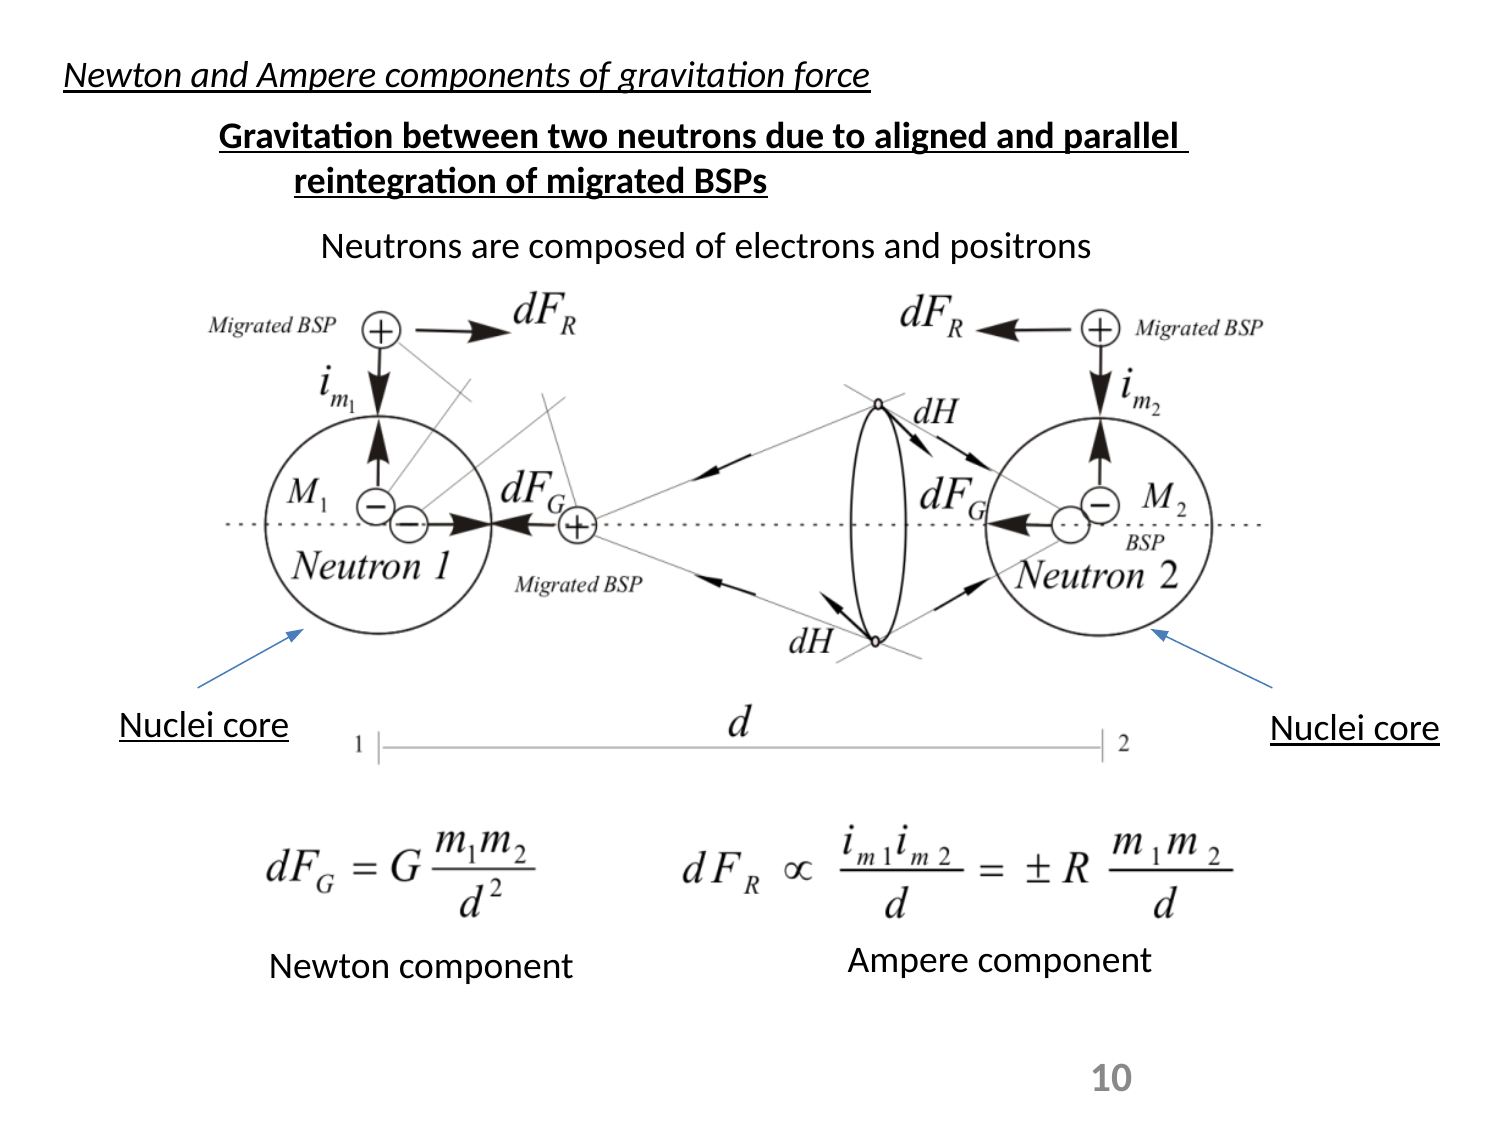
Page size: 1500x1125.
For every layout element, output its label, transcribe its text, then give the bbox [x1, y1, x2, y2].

text_box Nuclei core [103, 692, 205, 754]
text_box Newton component [253, 933, 593, 995]
text_box Gravitation between two neutrons due to aligned and parallel reintegration of migrated BSPs [204, 103, 1203, 210]
text_box Newton and Ampere components of gravitation force [48, 43, 886, 103]
text_box Nuclei core [1268, 695, 1458, 757]
picture [205, 278, 1268, 928]
text_box Ampere component [832, 928, 1172, 988]
text_box [1074, 1042, 1426, 1103]
text_box Neutrons are composed of electrons and positrons [305, 213, 1116, 274]
